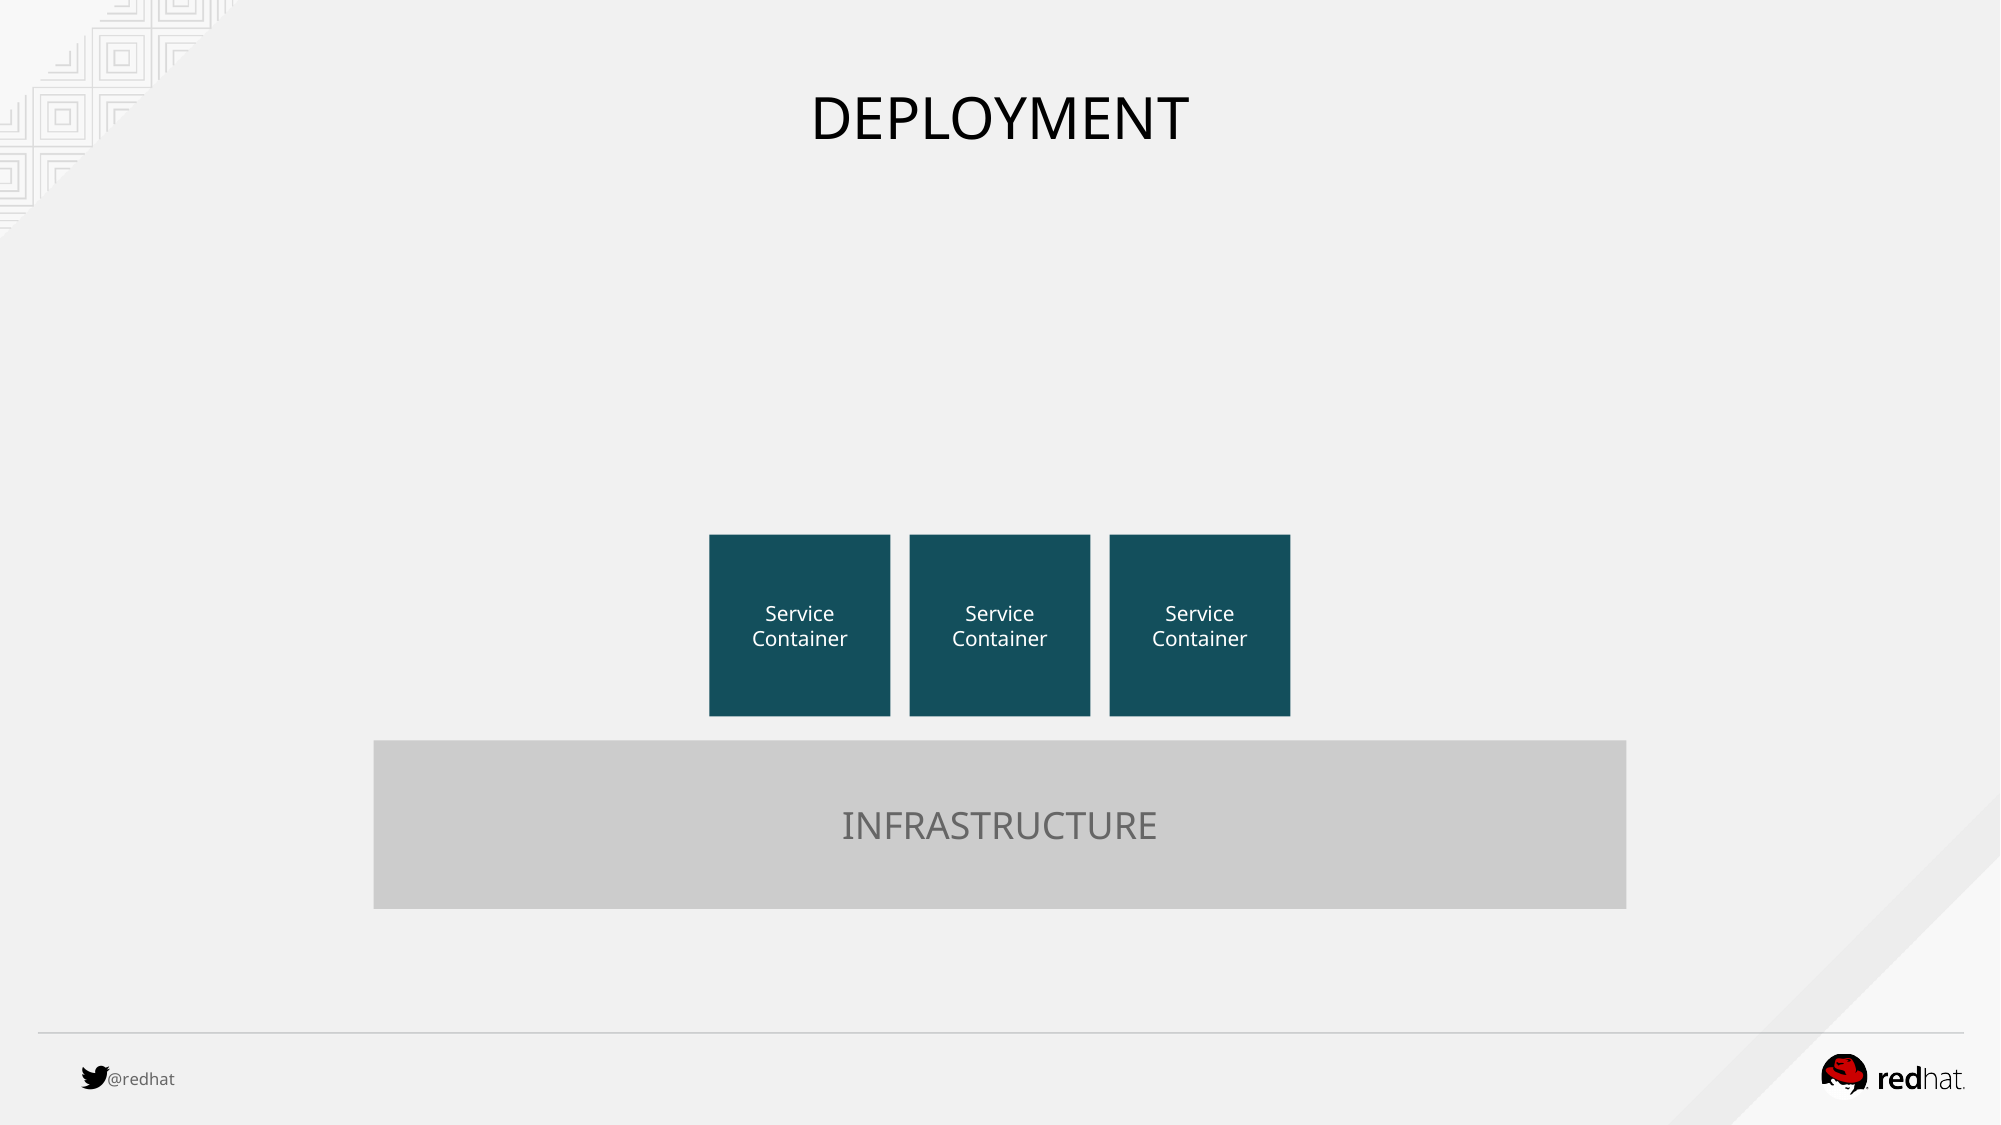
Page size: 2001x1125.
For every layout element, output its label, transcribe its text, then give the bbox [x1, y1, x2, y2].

title DEPLOYMENT [180, 0, 1820, 233]
picture [0, 0, 2001, 1125]
text_box Service Container [909, 534, 1091, 717]
text_box Service Container [1109, 534, 1291, 717]
text_box INFRASTRUCTURE [373, 740, 1627, 909]
text_box Service Container [709, 534, 891, 717]
